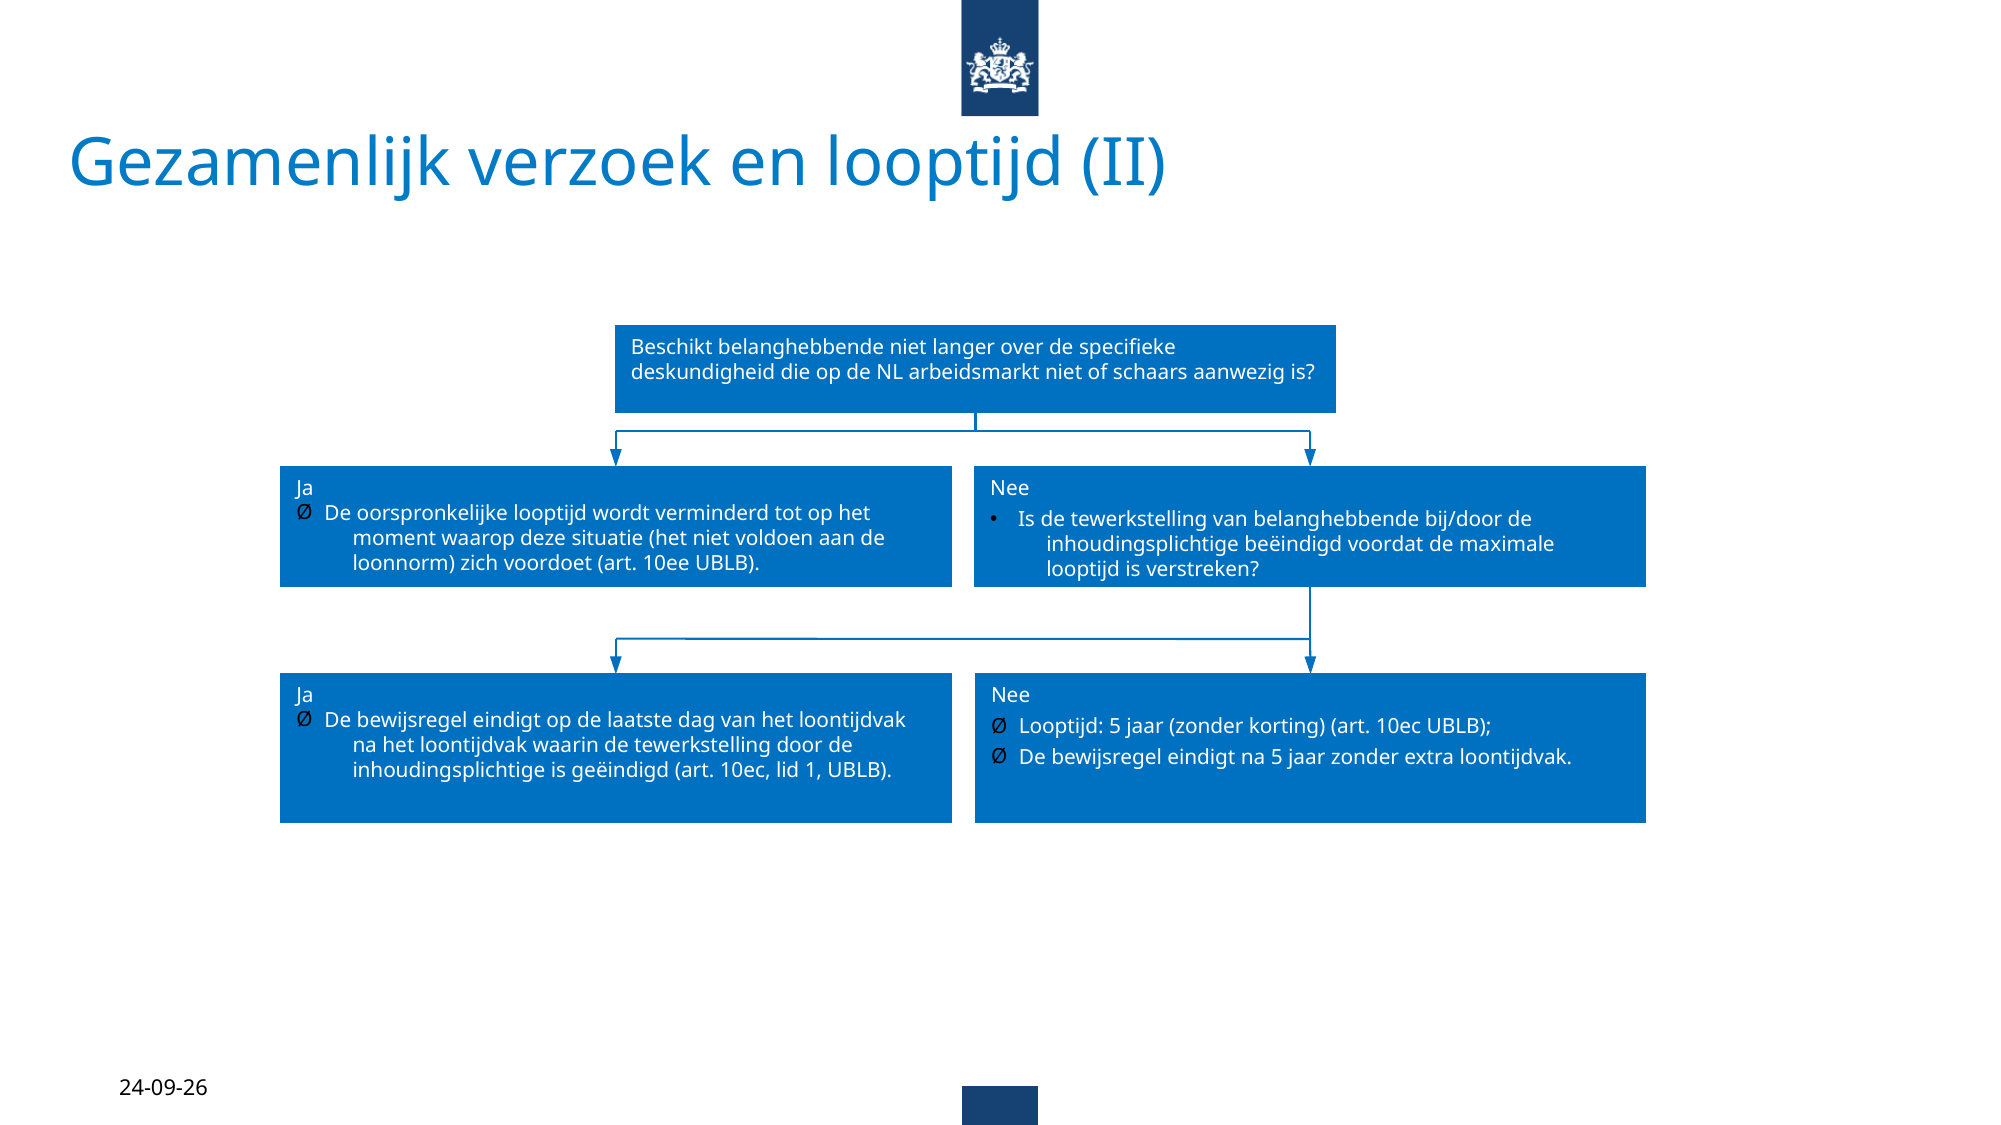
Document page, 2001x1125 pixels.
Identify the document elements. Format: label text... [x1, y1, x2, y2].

text_box Nee Is de tewerkstelling van belanghebbende bij/door de inhoudingsplichtige beëindigd voordat de maximale looptijd is verstreken? [975, 467, 1645, 586]
text_box Ja De oorspronkelijke looptijd wordt verminderd tot op het moment waarop deze situatie (het niet voldoen aan de loonnorm) zich voordoet (art. 10ee UBLB). [281, 467, 950, 586]
title Gezamenlijk verzoek en looptijd (II) [53, 98, 1436, 208]
text_box Nee Looptijd: 5 jaar (zonder korting) (art. 10ec UBLB); De bewijsregel eindigt na 5 jaar zonder extra loontijdvak. [976, 674, 1645, 822]
text_box Ja De bewijsregel eindigt op de laatste dag van het loontijdvak na het loontijdvak waarin de tewerkstelling door de inhoudingsplichtige is geëindigd (art. 10ec, lid 1, UBLB). [281, 674, 950, 822]
text_box 13 november 2019 [104, 1073, 925, 1117]
text_box Beschikt belanghebbende niet langer over de specifieke deskundigheid die op de NL arbeidsmarkt niet of schaars aanwezig is? [616, 326, 1335, 412]
